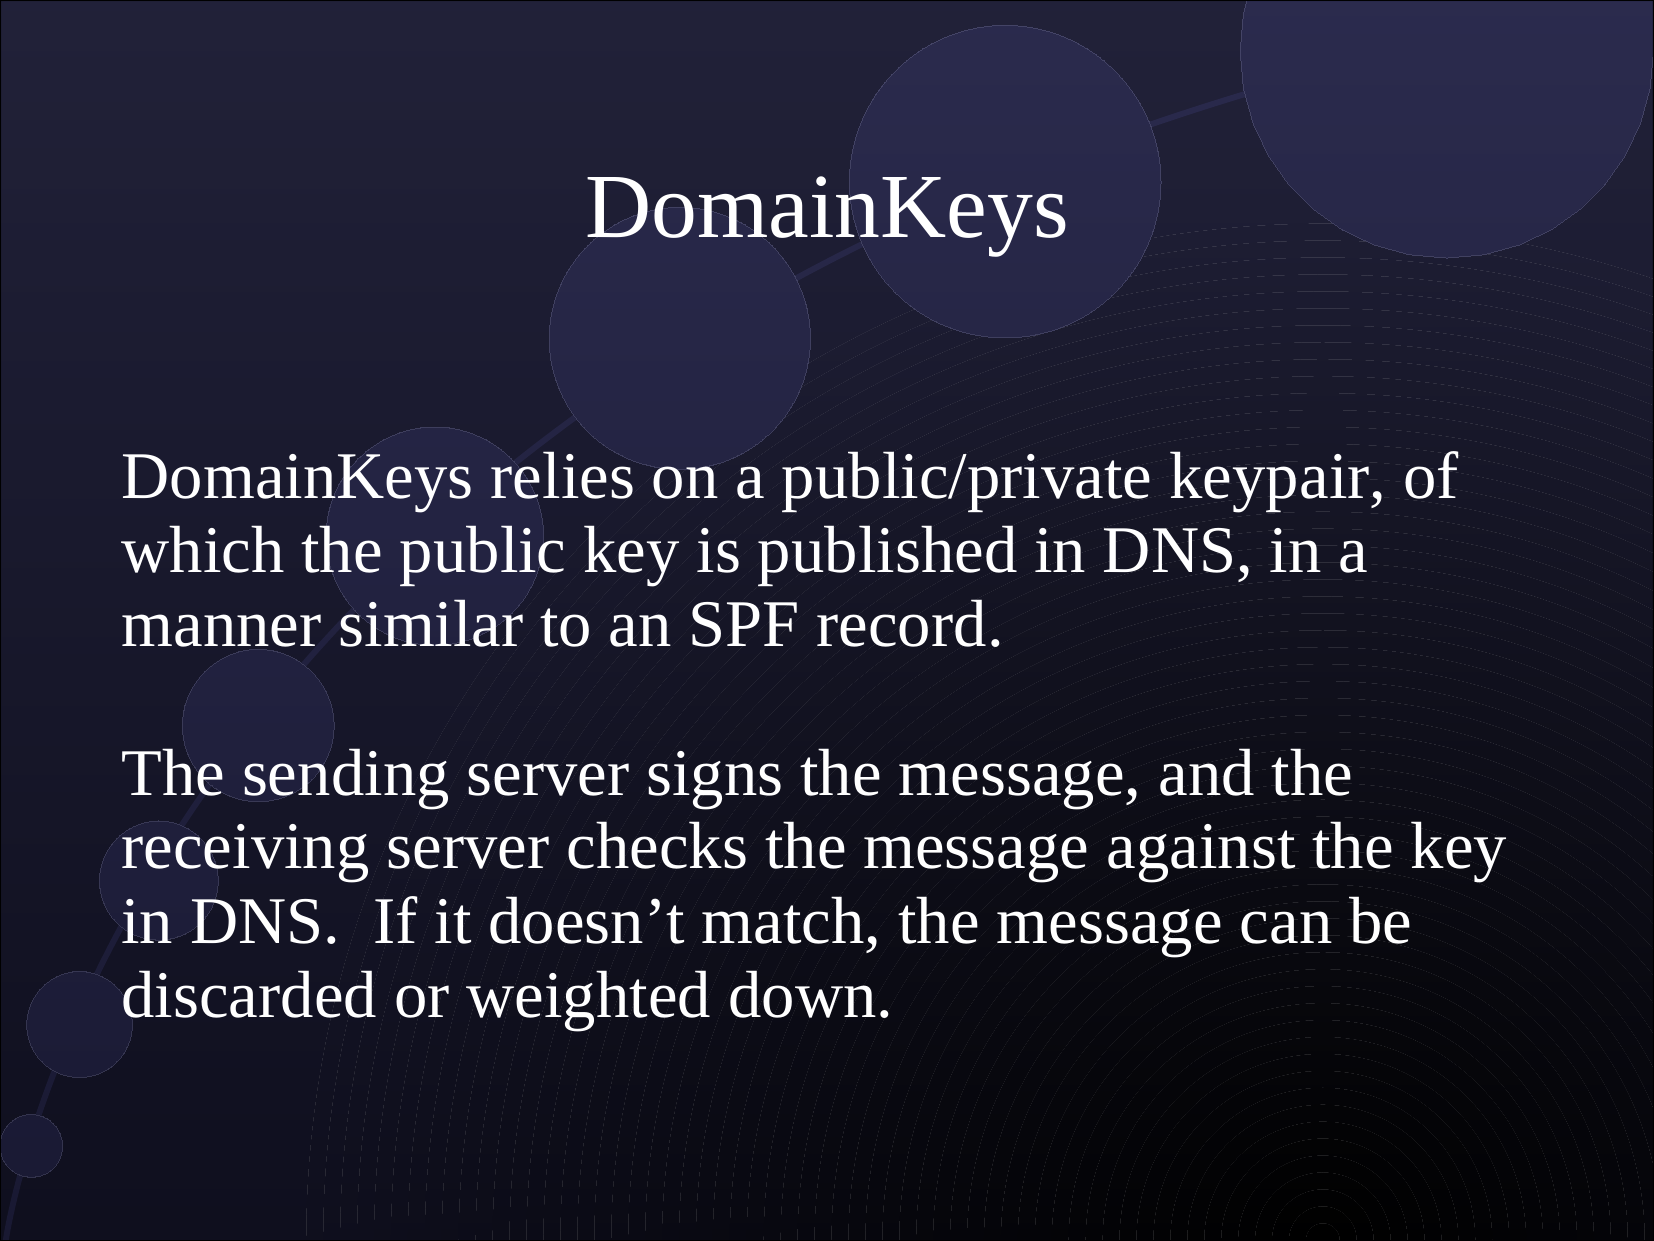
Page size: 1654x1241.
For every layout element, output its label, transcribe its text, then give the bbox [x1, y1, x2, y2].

title DomainKeys [121, 102, 1534, 311]
subtitle DomainKeys relies on a public/private keypair, of which the public key is published in DNS, in a manner similar to an SPF record. The sending server signs the message, and the receiving server checks the message against the key in DNS. If it doesn’t match, the message can be discarded or weighted down. [121, 344, 1534, 1127]
